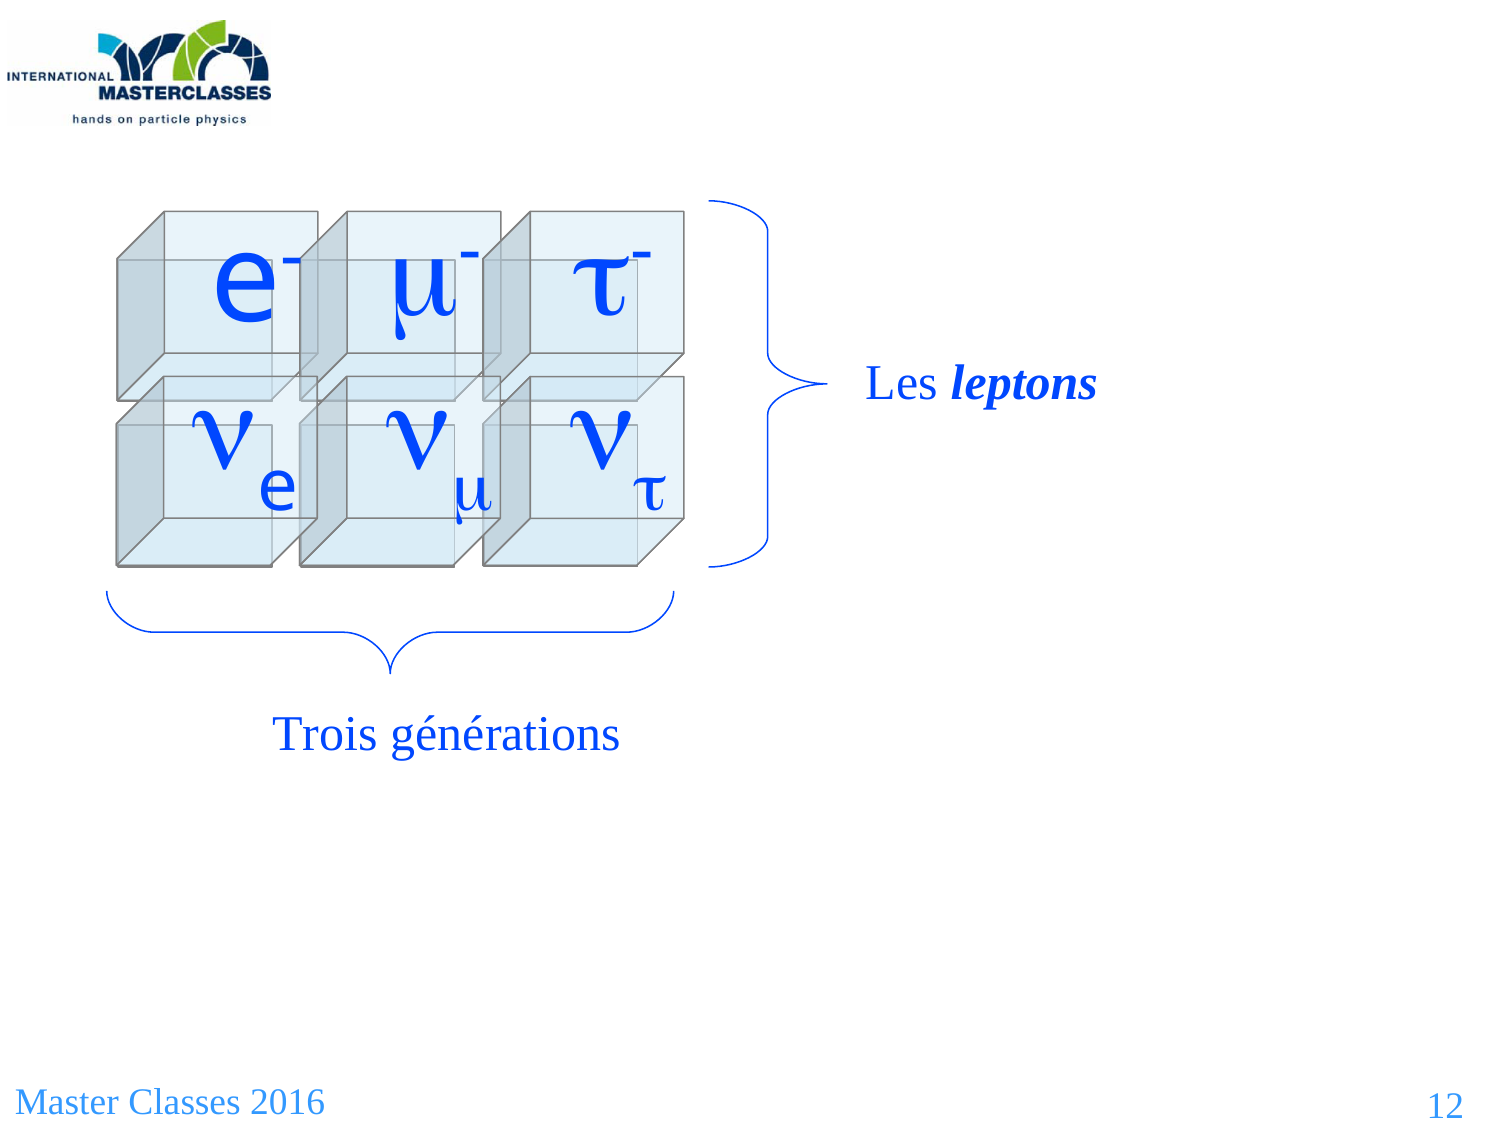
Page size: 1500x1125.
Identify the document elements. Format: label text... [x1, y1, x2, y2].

text_box [500, 211, 561, 375]
text_box μ- [372, 183, 500, 336]
text_box Trois générations [257, 692, 637, 768]
text_box [299, 211, 372, 566]
text_box [671, 211, 684, 353]
text_box νe [177, 336, 313, 533]
picture [2, 10, 280, 130]
text_box νμ [372, 336, 509, 533]
text_box [483, 376, 638, 567]
text_box e- [195, 189, 320, 354]
text_box [116, 211, 195, 566]
text_box Les leptons [838, 342, 1205, 418]
text_box τ- [561, 183, 671, 336]
text_box ντ [555, 336, 682, 533]
